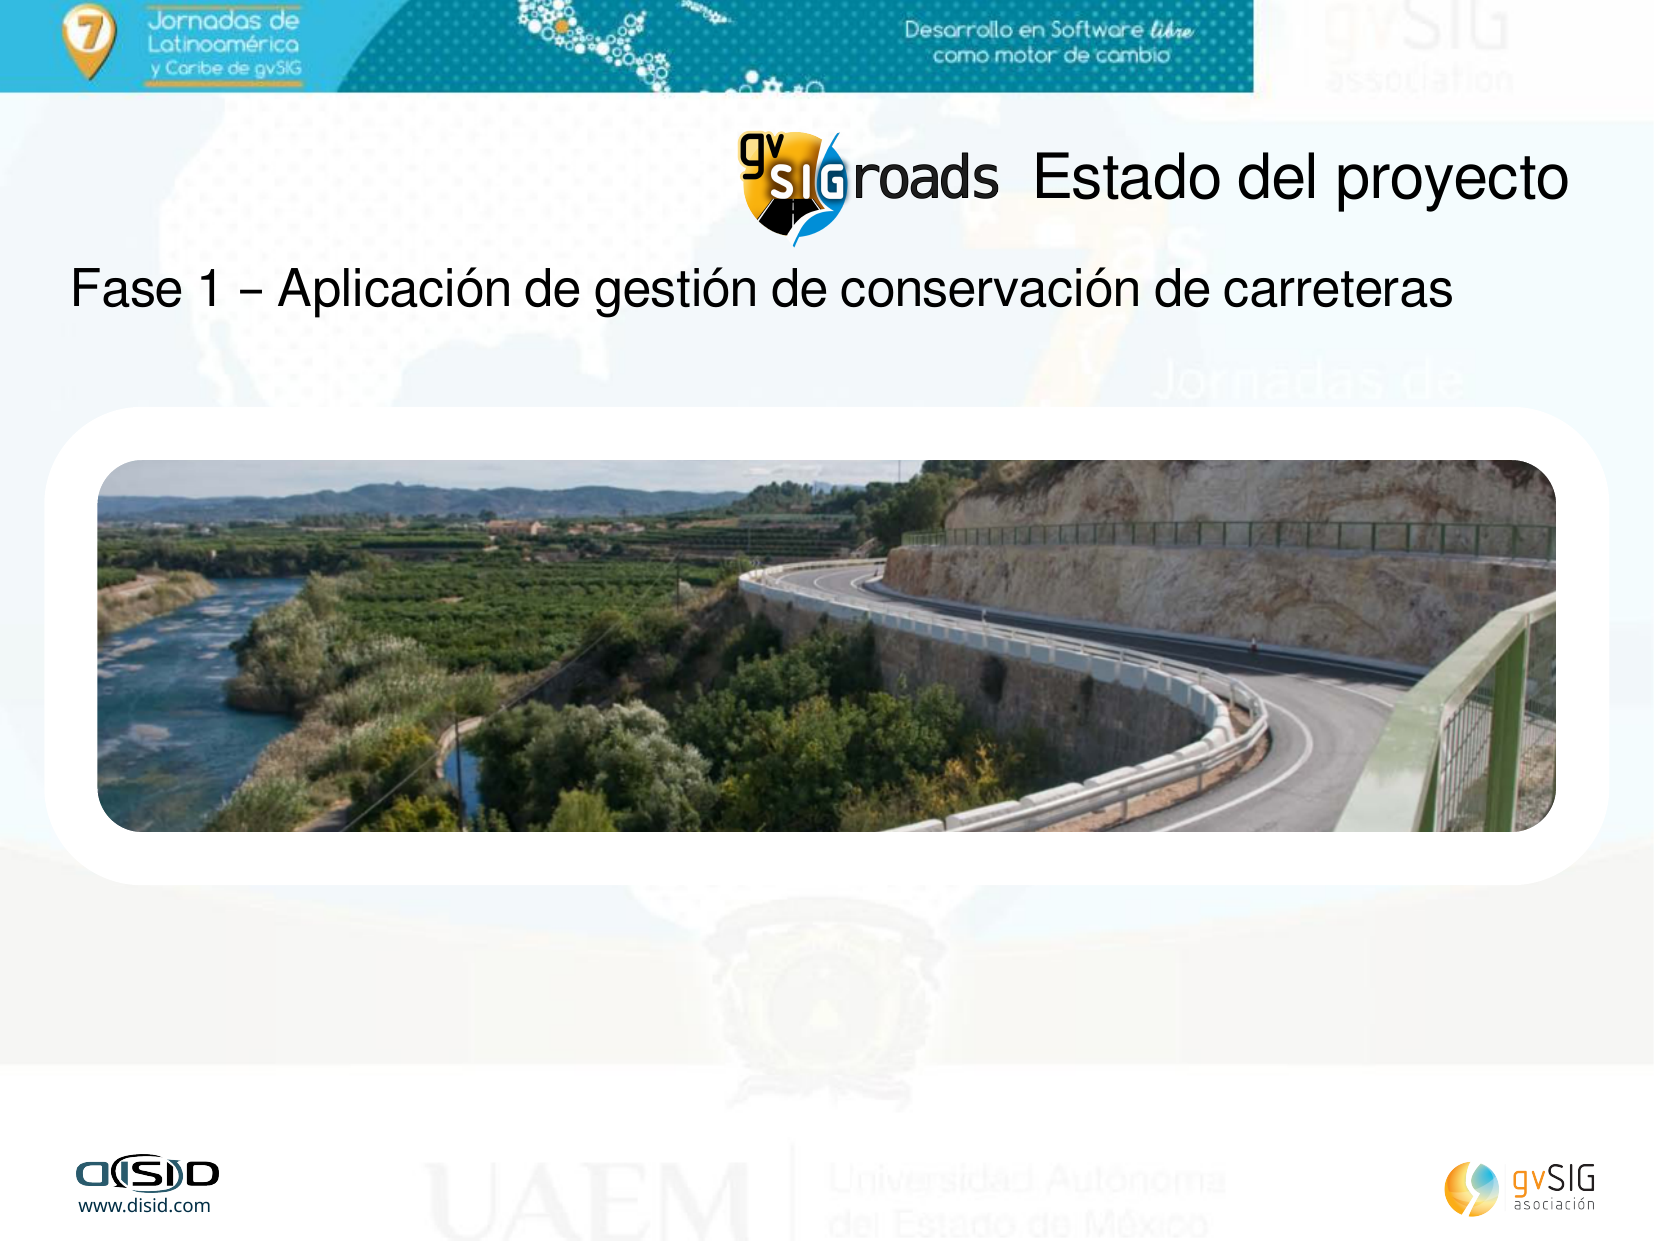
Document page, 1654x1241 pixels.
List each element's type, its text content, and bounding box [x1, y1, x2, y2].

title Fase 1 – Aplicación de gestión de conservación de carreteras [70, 257, 1477, 793]
title Estado del proyecto [1015, 73, 1571, 281]
picture [0, 0, 1654, 1241]
